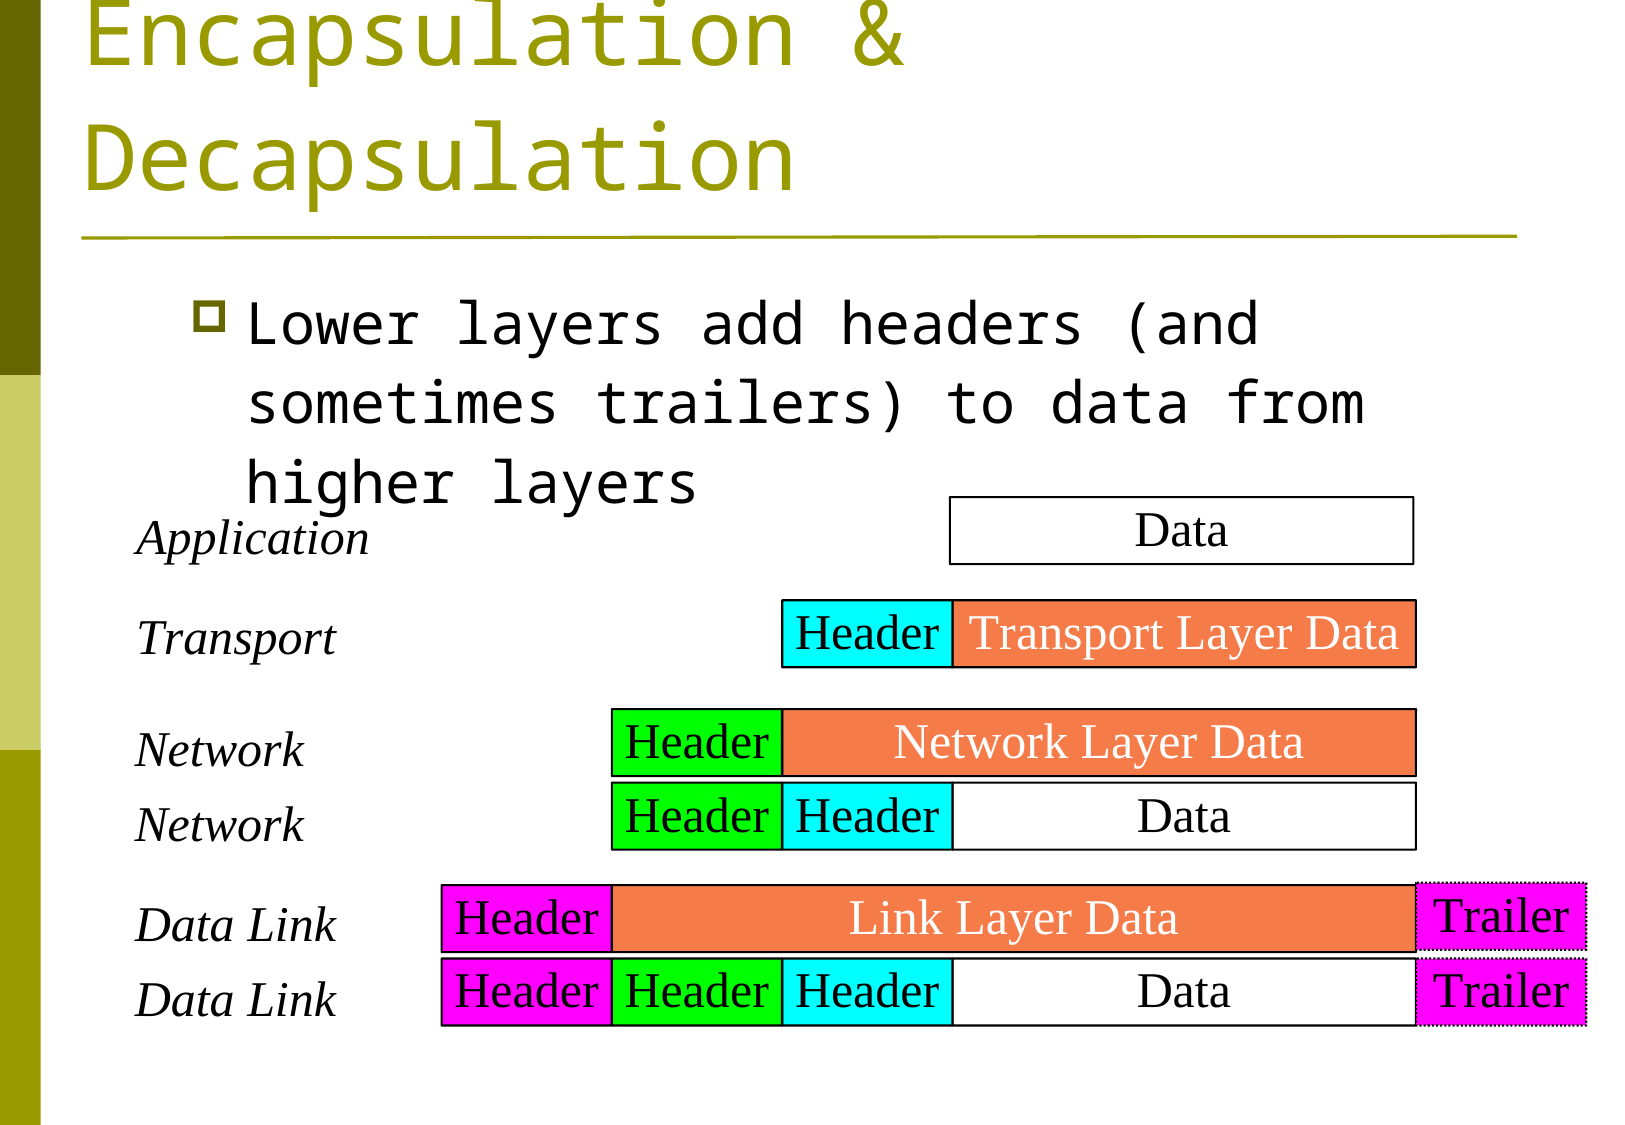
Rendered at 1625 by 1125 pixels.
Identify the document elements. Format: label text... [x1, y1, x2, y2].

text_box Header [612, 950, 783, 1026]
text_box Network [119, 709, 320, 784]
text_box Data [949, 488, 1414, 565]
text_box Data Link [120, 884, 352, 959]
title Encapsulation & Decapsulation [67, 0, 1449, 225]
text_box Network [119, 784, 320, 859]
text_box Header [783, 950, 953, 1026]
text_box Network Layer Data [783, 700, 1416, 774]
list Lower layers add headers (and sometimes trailers) to data from higher layers [174, 275, 1548, 951]
text_box Transport Layer Data [953, 591, 1416, 668]
text_box Link Layer Data [612, 876, 1416, 950]
text_box Header [782, 591, 953, 668]
text_box Trailer [1416, 874, 1587, 950]
text_box Application [121, 497, 385, 573]
text_box Data [953, 950, 1416, 1026]
text_box Trailer [1416, 950, 1587, 1026]
text_box Data [953, 774, 1416, 850]
text_box Data Link [120, 959, 352, 1034]
text_box Header [441, 950, 612, 1026]
text_box Header [611, 774, 783, 850]
text_box Header [783, 774, 953, 850]
text_box Header [441, 876, 612, 950]
text_box Transport [121, 597, 352, 673]
text_box Header [611, 700, 783, 774]
